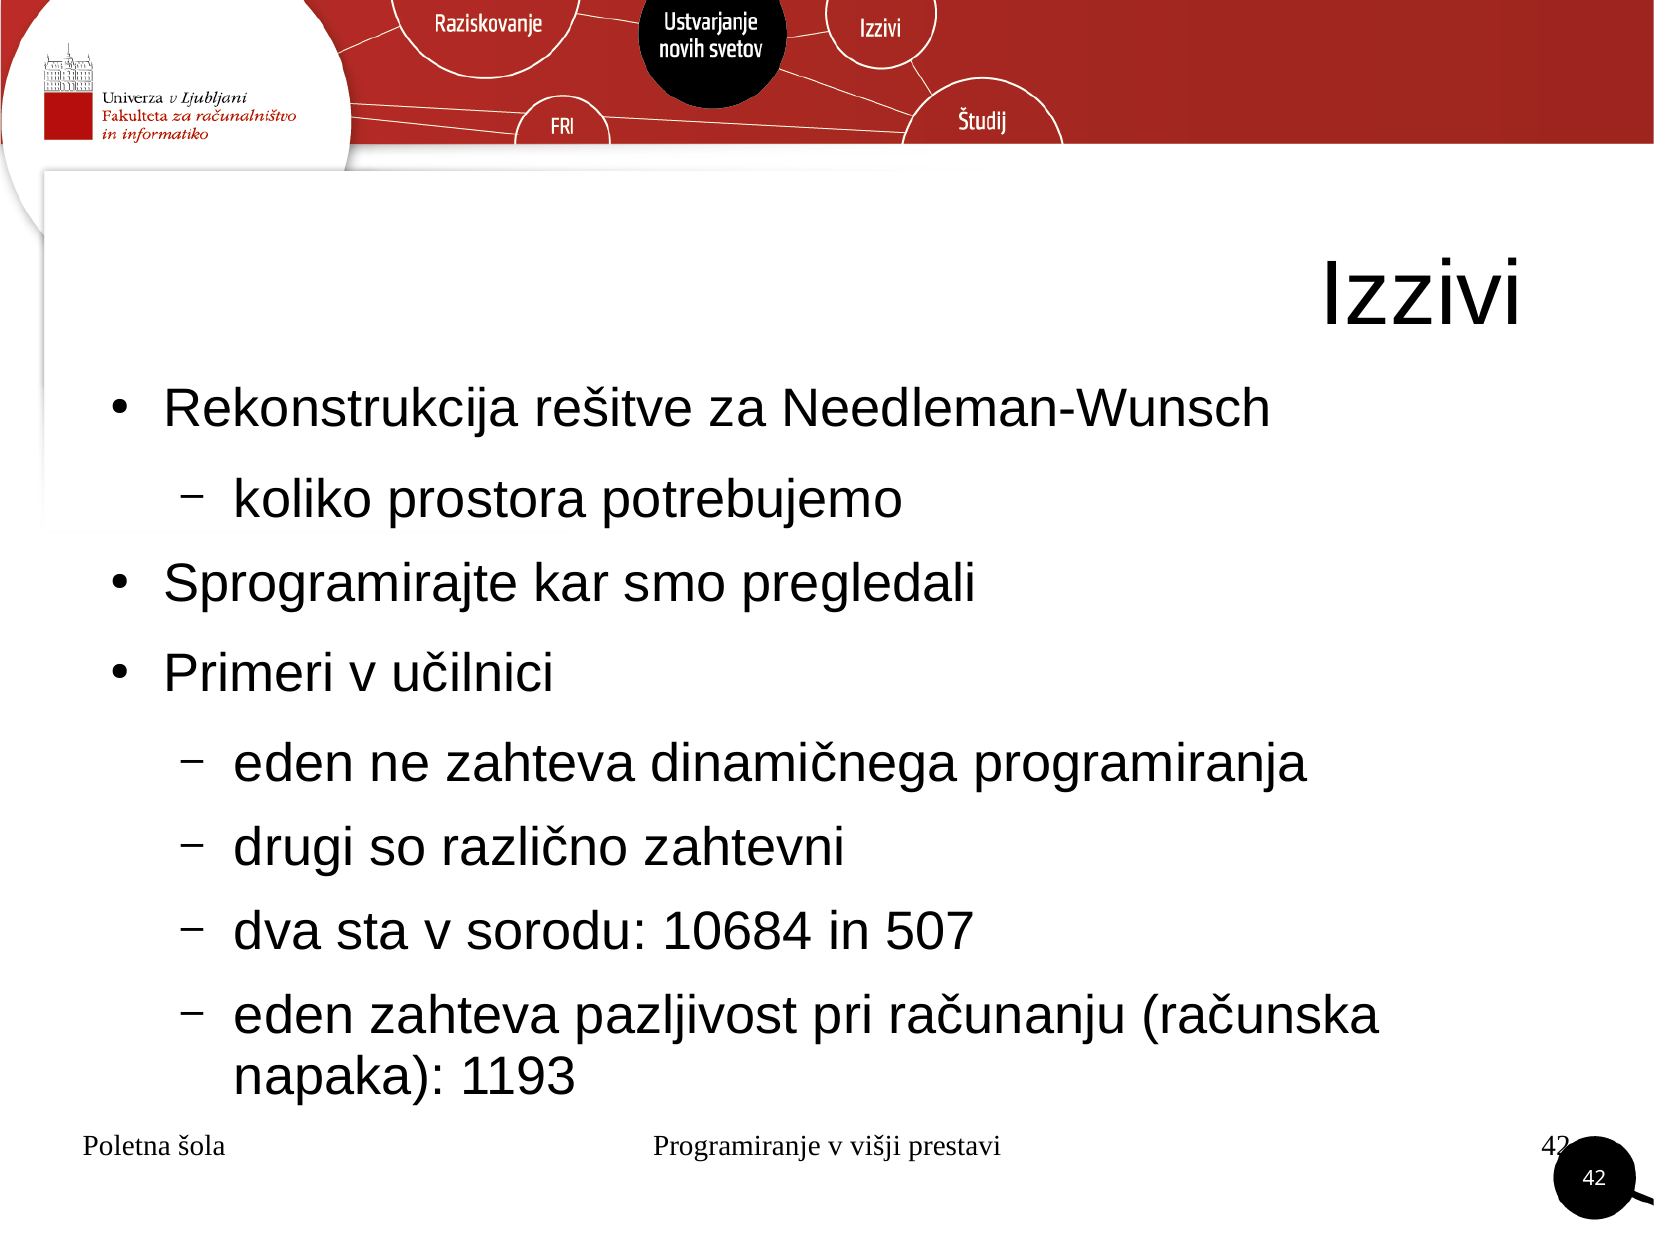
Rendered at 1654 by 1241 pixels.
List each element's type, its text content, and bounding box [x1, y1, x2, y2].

title Izzivi [35, 188, 1524, 397]
list Rekonstrukcija rešitve za Needleman-Wunsch koliko prostora potrebujemo Sprogramirajte kar smo pregledali Primeri v učilnici eden ne zahteva dinamičnega programiranja drugi so različno zahtevni dva sta v sorodu: 10684 in 507 eden zahteva pazljivost pri računanju (računska napaka): 1193 [92, 377, 1548, 1016]
picture [0, 0, 1654, 1241]
text_box <številka> [1553, 1145, 1636, 1212]
